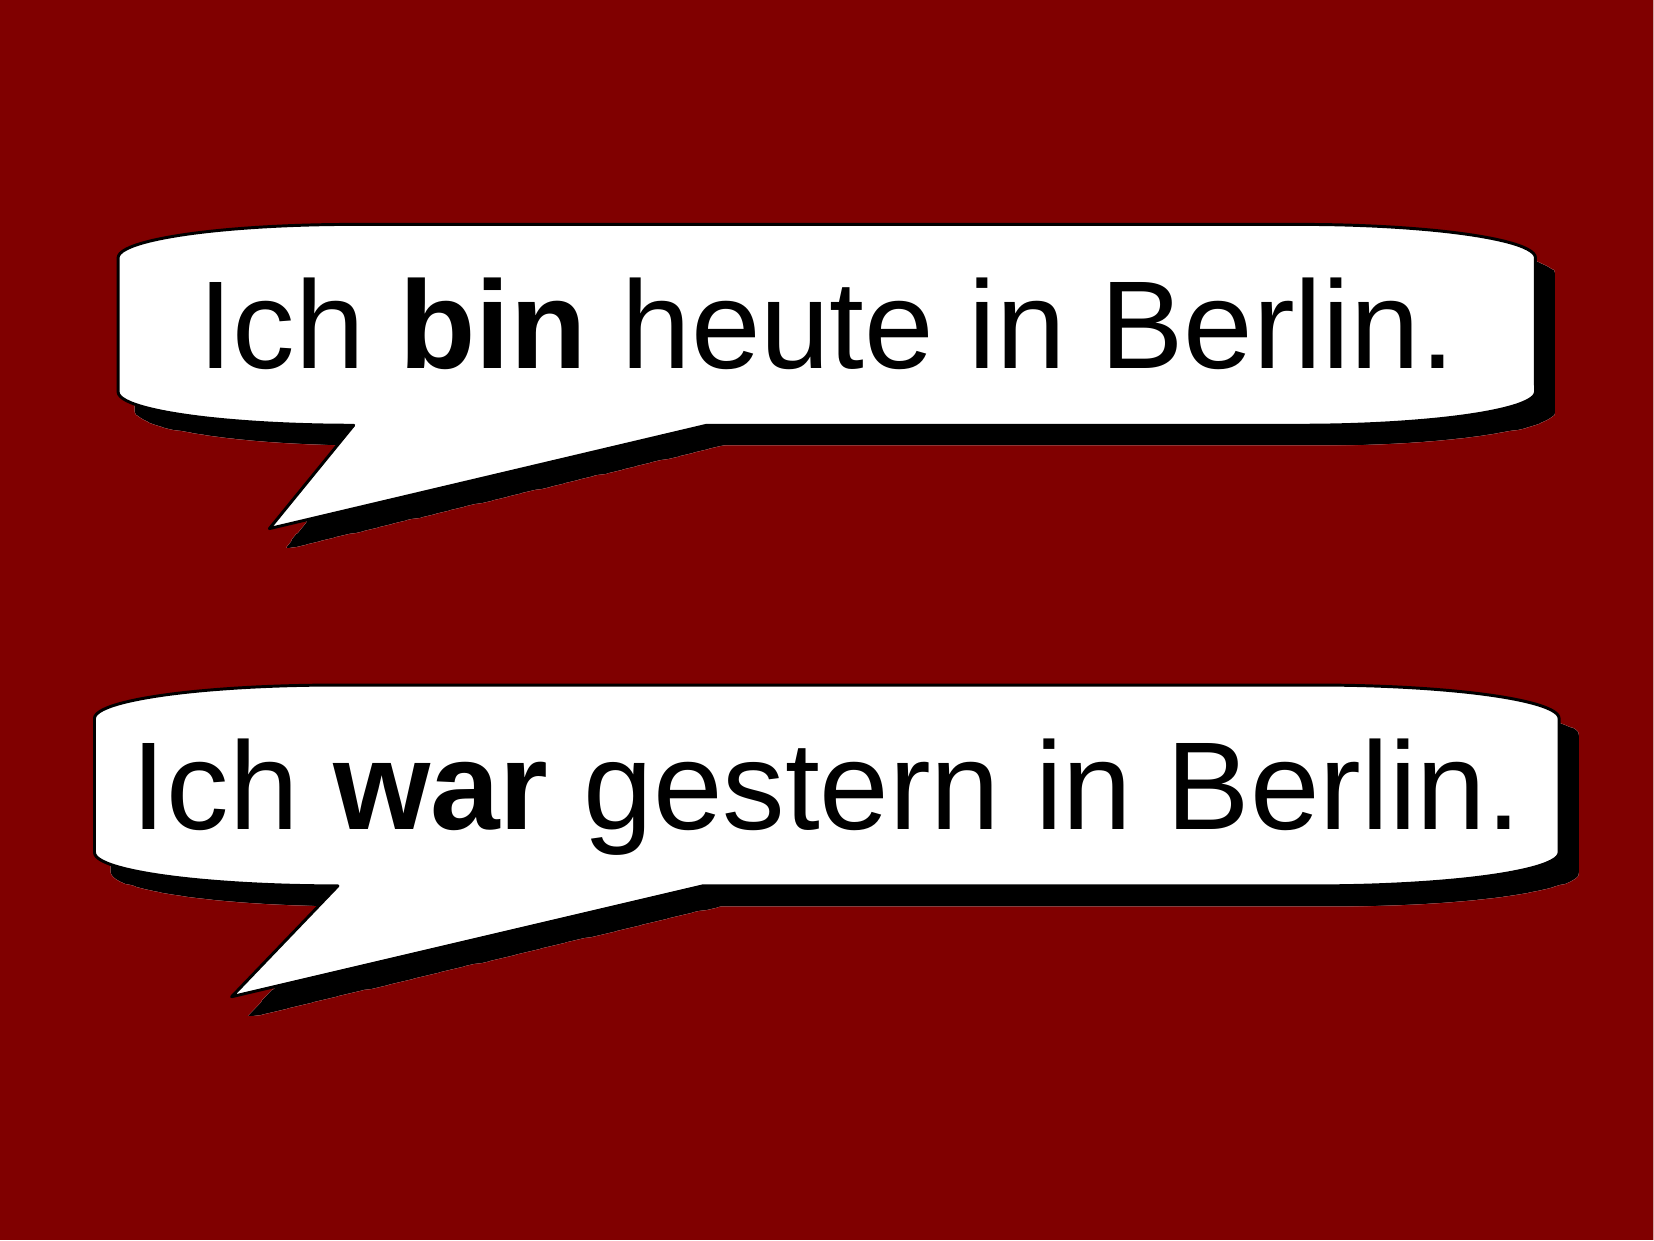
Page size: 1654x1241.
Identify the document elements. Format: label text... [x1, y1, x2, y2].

text_box [118, 224, 1536, 412]
text_box [1554, 711, 1560, 860]
text_box [94, 711, 100, 860]
text_box Ich war gestern in Berlin. [100, 708, 1554, 886]
text_box [106, 685, 1547, 708]
text_box Ich bin heute in Berlin. [165, 248, 1489, 414]
text_box [231, 886, 703, 997]
text_box [177, 414, 1477, 529]
